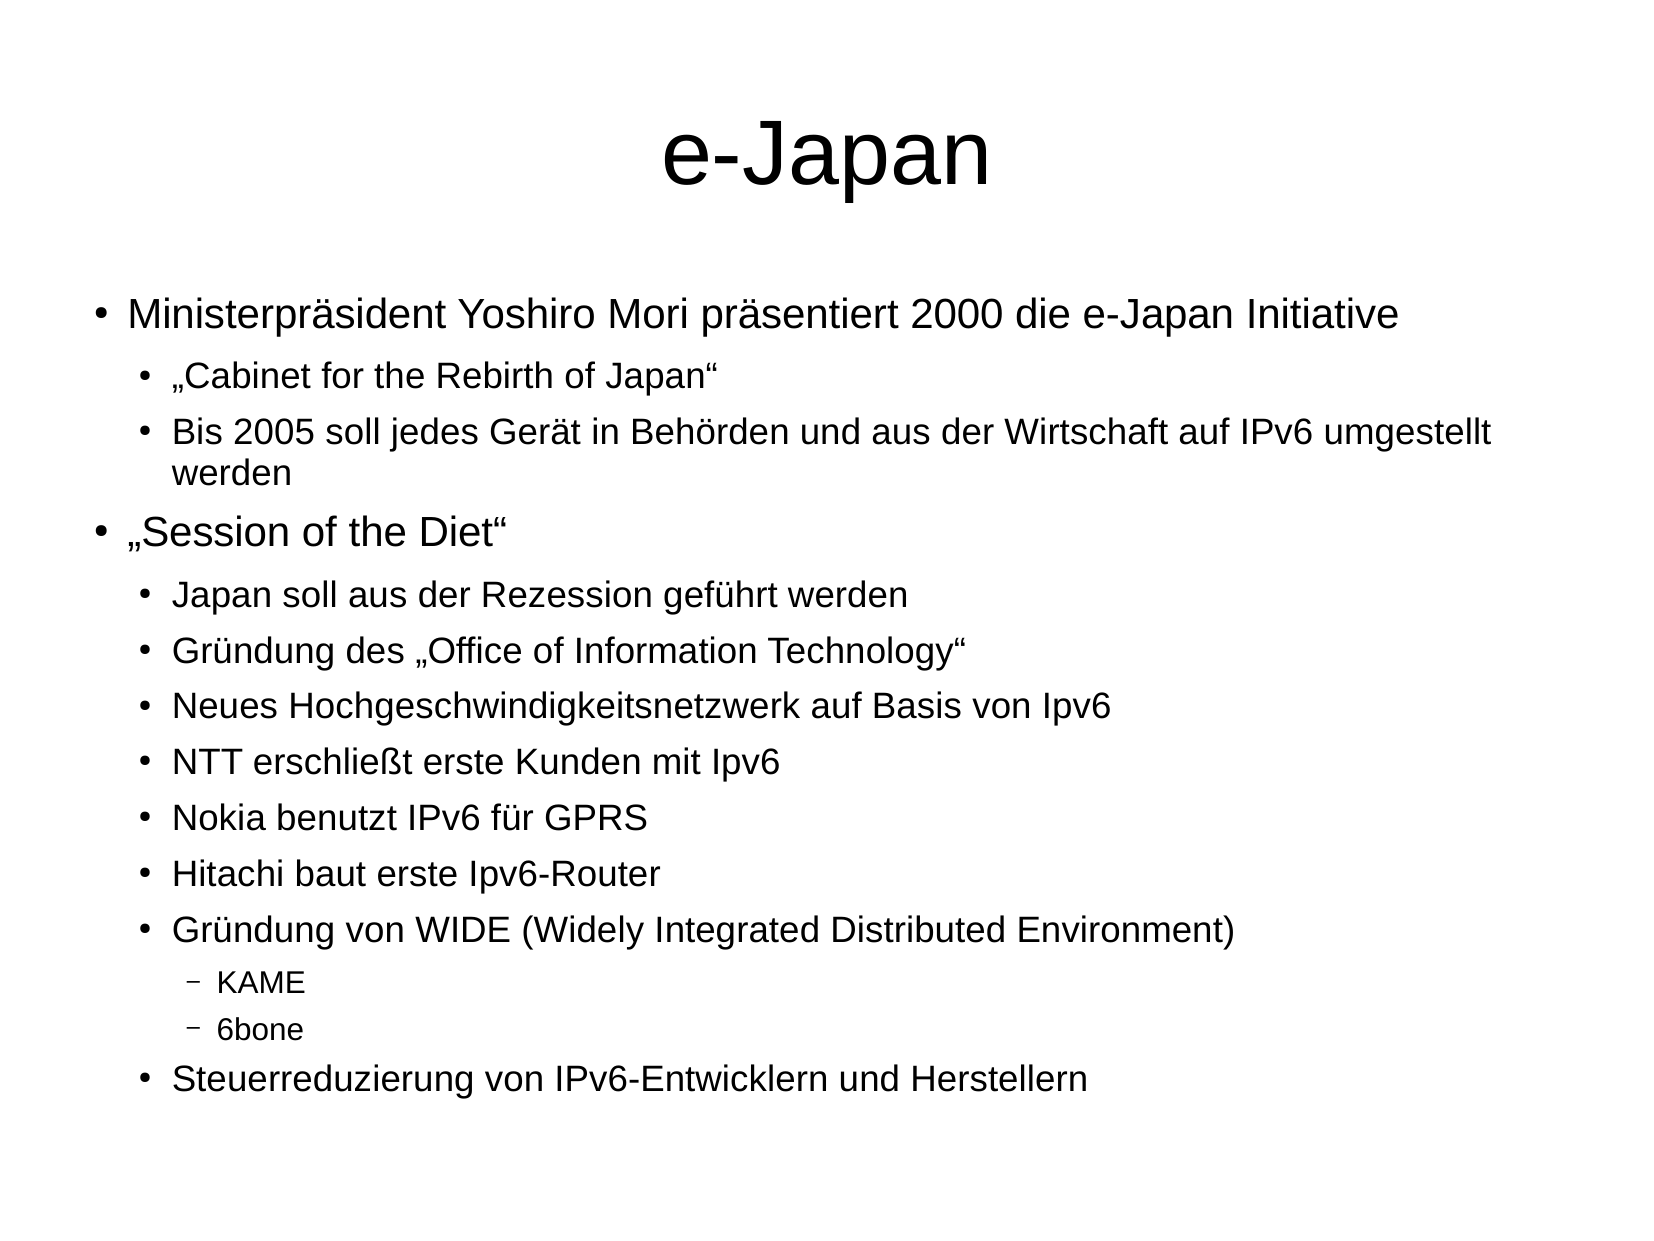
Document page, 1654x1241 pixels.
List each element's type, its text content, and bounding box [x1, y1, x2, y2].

list Ministerpräsident Yoshiro Mori präsentiert 2000 die e-Japan Initiative „Cabinet for the Rebirth of Japan“ Bis 2005 soll jedes Gerät in Behörden und aus der Wirtschaft auf IPv6 umgestellt werden „Session of the Diet“ Japan soll aus der Rezession geführt werden Gründung des „Office of Information Technology“ Neues Hochgeschwindigkeitsnetzwerk auf Basis von Ipv6 NTT erschließt erste Kunden mit Ipv6 Nokia benutzt IPv6 für GPRS Hitachi baut erste Ipv6-Router Gründung von WIDE (Widely Integrated Distributed Environment) KAME 6bone Steuerreduzierung von IPv6-Entwicklern und Herstellern [82, 290, 1571, 1109]
title e-Japan [82, 49, 1571, 257]
